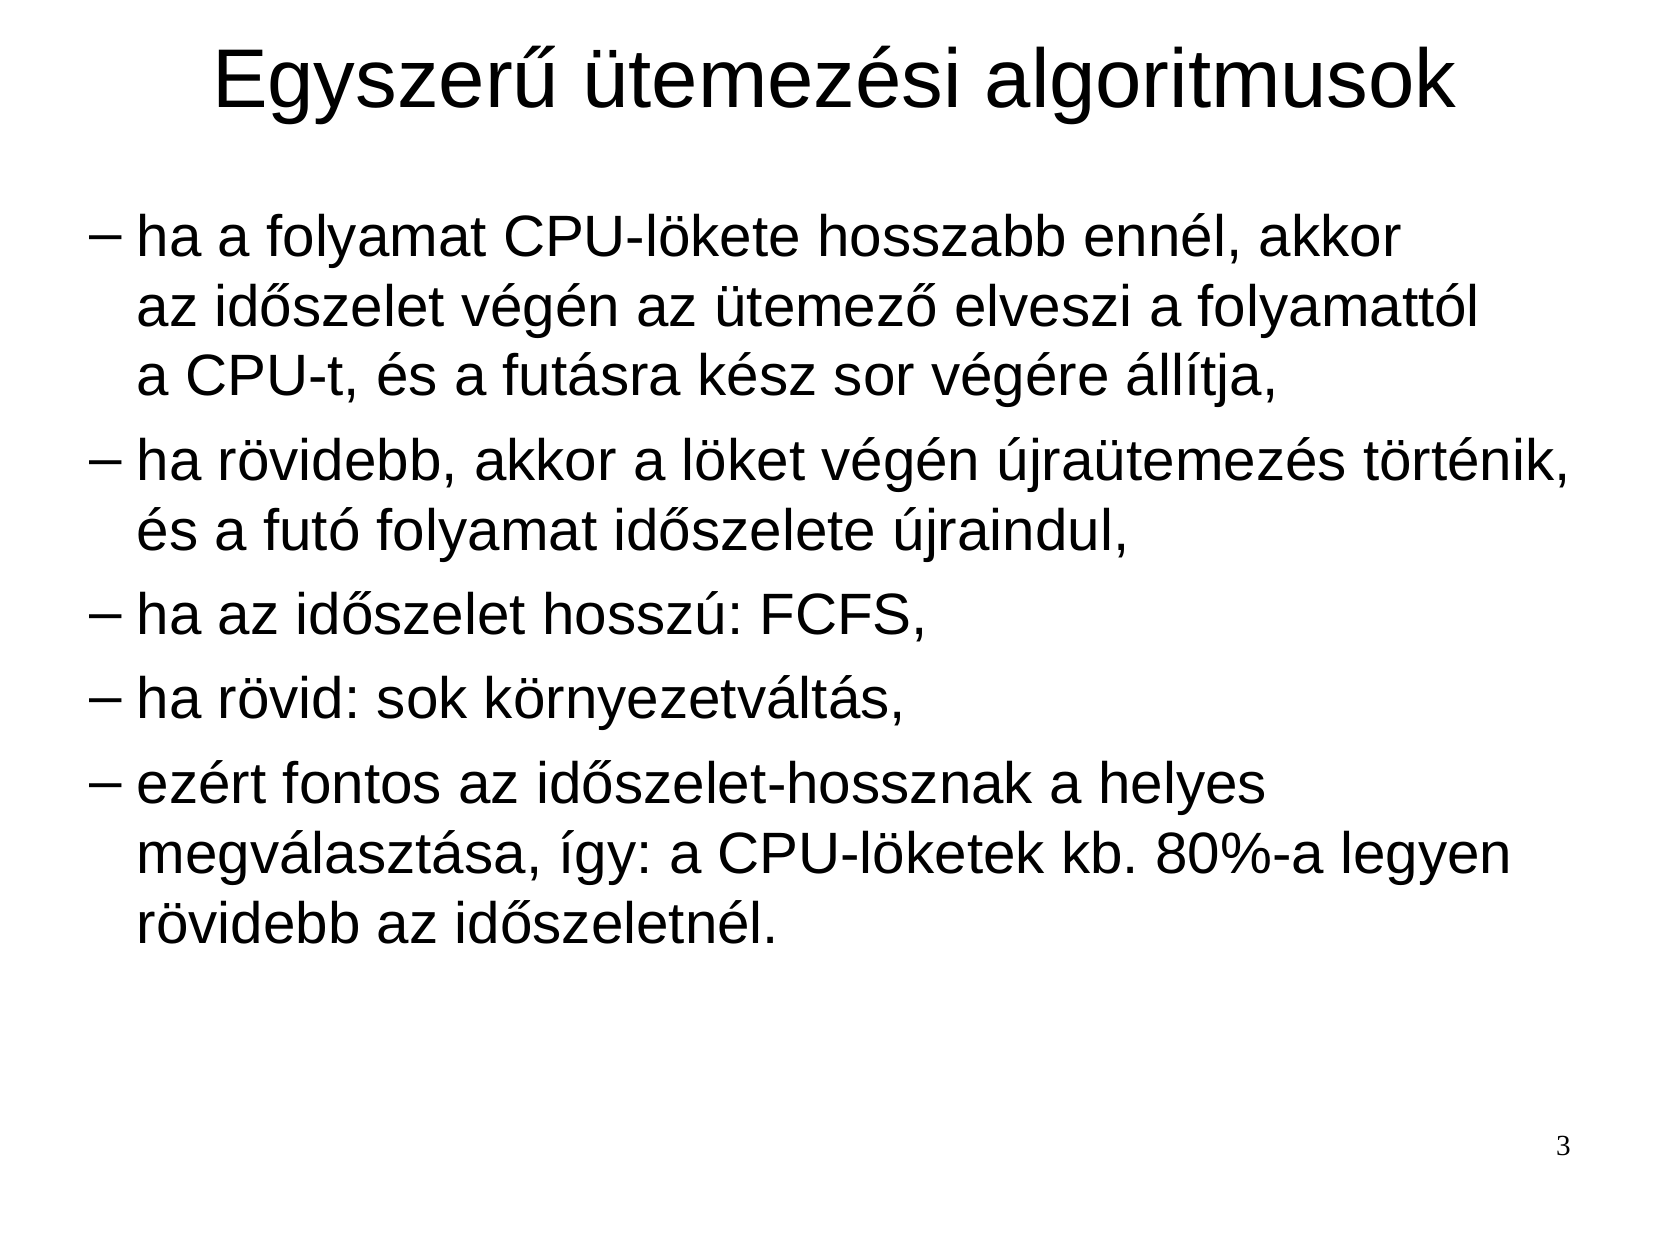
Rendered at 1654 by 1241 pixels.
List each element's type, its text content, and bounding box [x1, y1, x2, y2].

list ha a folyamat CPU-lökete hosszabb ennél, akkor az időszelet végén az ütemező elveszi a folyamattól a CPU-t, és a futásra kész sor végére állítja, ha rövidebb, akkor a löket végén újraütemezés történik, és a futó folyamat időszelete újraindul, ha az időszelet hosszú: FCFS, ha rövid: sok környezetváltás, ezért fontos az időszelet-hossznak a helyes megválasztása, így: a CPU-löketek kb. 80%-a legyen rövidebb az időszeletnél. [0, 190, 1654, 1142]
title Egyszerű ütemezési algoritmusok [39, 0, 1654, 149]
